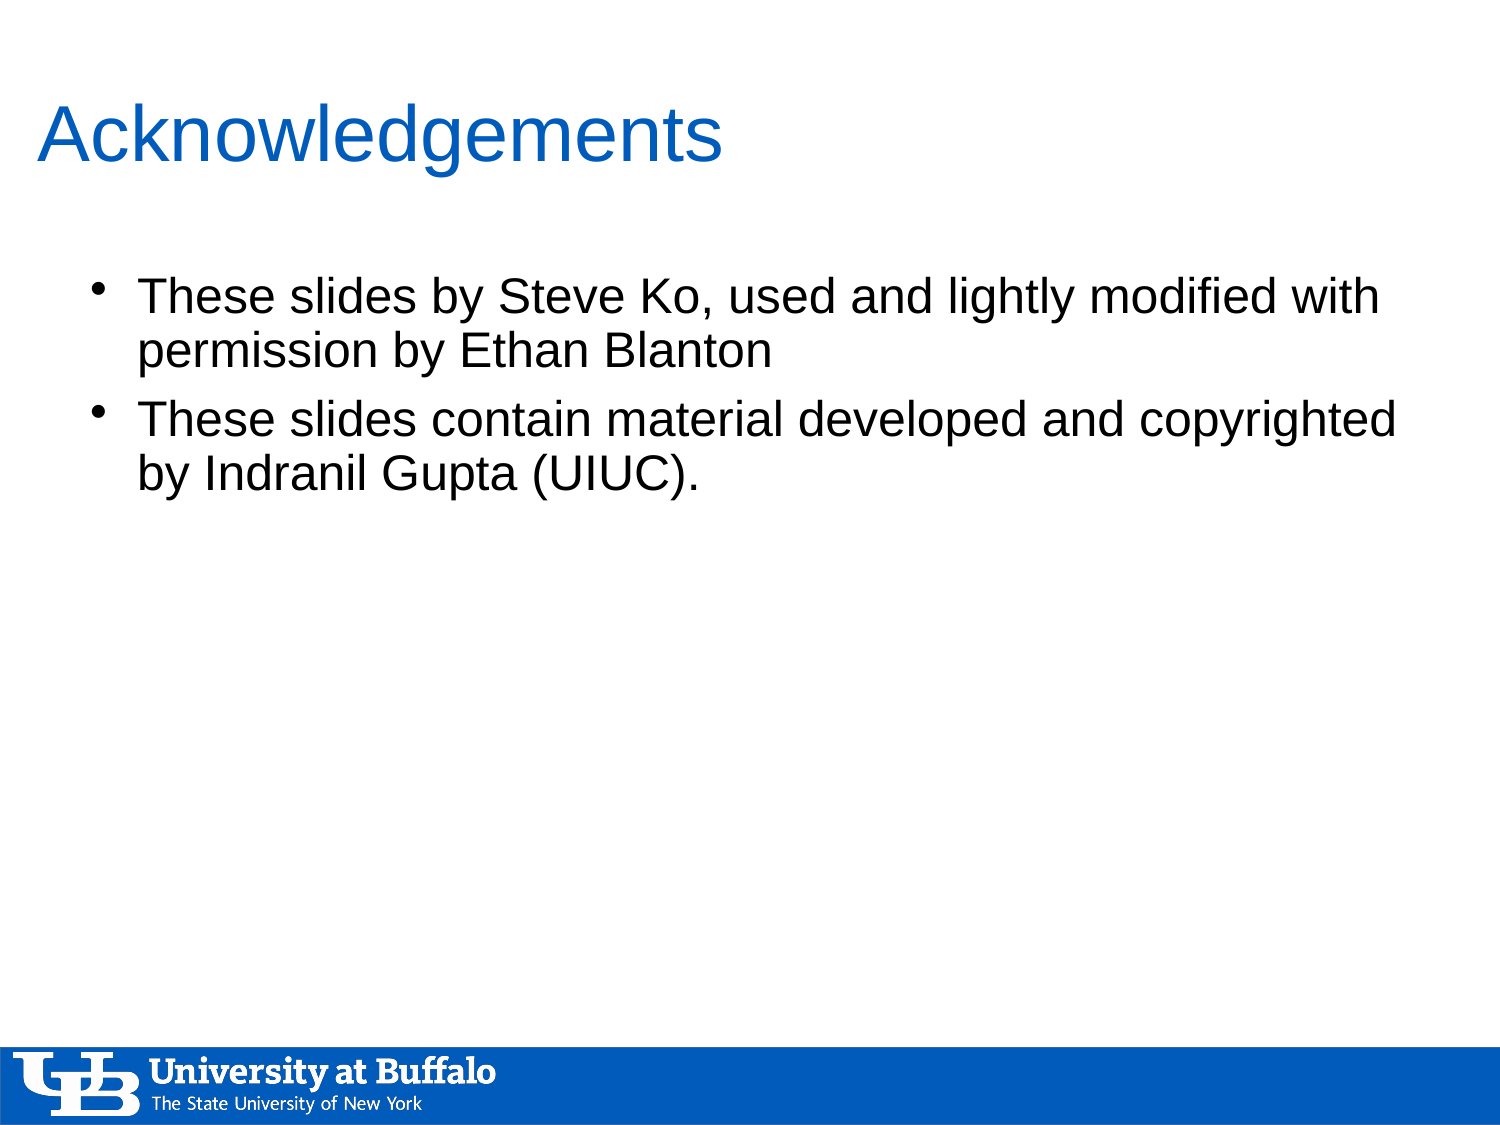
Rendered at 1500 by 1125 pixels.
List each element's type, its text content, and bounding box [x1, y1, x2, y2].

title Acknowledgements [37, 40, 1388, 228]
list These slides by Steve Ko, used and lightly modified with permission by Ethan Blanton These slides contain material developed and copyrighted by Indranil Gupta (UIUC). [75, 263, 1425, 916]
picture [13, 1052, 496, 1116]
